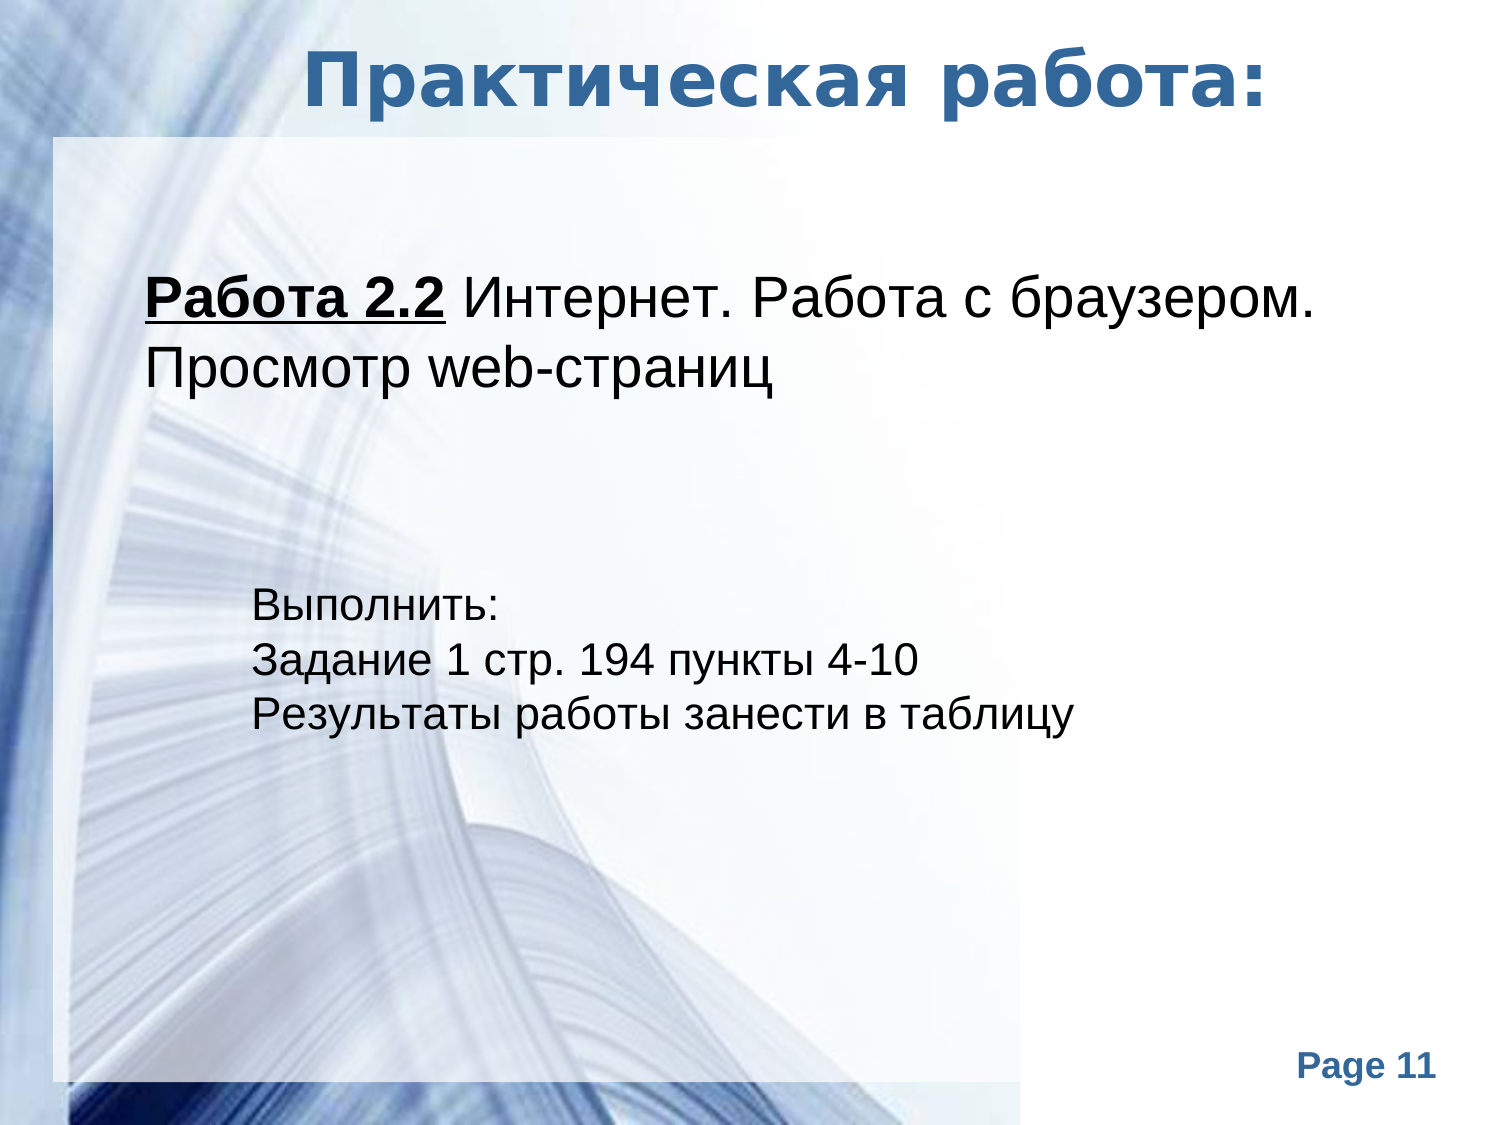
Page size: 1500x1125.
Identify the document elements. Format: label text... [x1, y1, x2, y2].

text_box Работа 2.2 Интернет. Работа с браузером. Просмотр web-страниц [129, 252, 1347, 567]
picture [0, 0, 1500, 1125]
text_box Выполнить: Задание 1 стр. 194 пункты 4-10 Результаты работы занести в таблицу [236, 566, 1146, 802]
text_box Практическая работа: [287, 23, 1286, 130]
